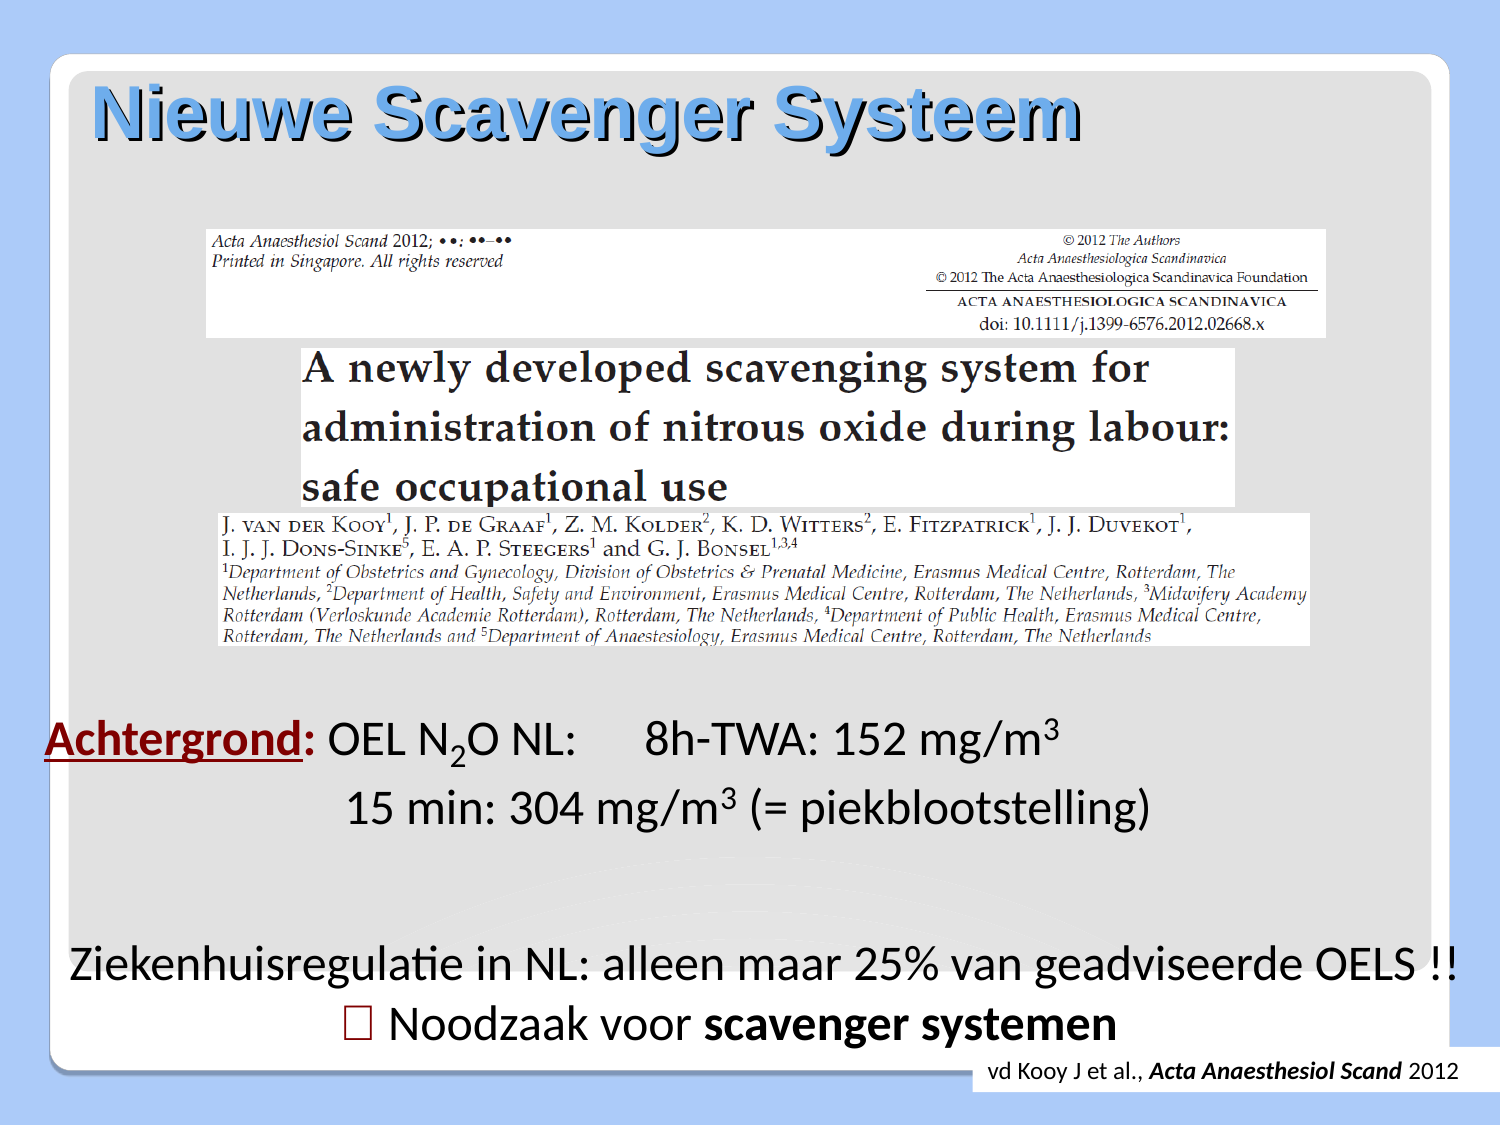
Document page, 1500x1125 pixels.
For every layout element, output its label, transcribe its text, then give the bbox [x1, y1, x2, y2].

picture [301, 348, 1235, 507]
text_box vd Kooy J et al., Acta Anaesthesiol Scand 2012 [972, 1046, 1500, 1093]
title Nieuwe Scavenger Systeem [75, 31, 1426, 161]
picture [218, 513, 1310, 646]
text_box Achtergrond: OEL N2O NL: 8h-TWA: 152 mg/m3 15 min: 304 mg/m3 (= piekblootstelling) [29, 697, 1500, 895]
text_box Ziekenhuisregulatie in NL: alleen maar 25% van geadviseerde OELS !!  Noodzaak voor scavenger systemen [54, 863, 1491, 1061]
picture [206, 229, 1326, 338]
